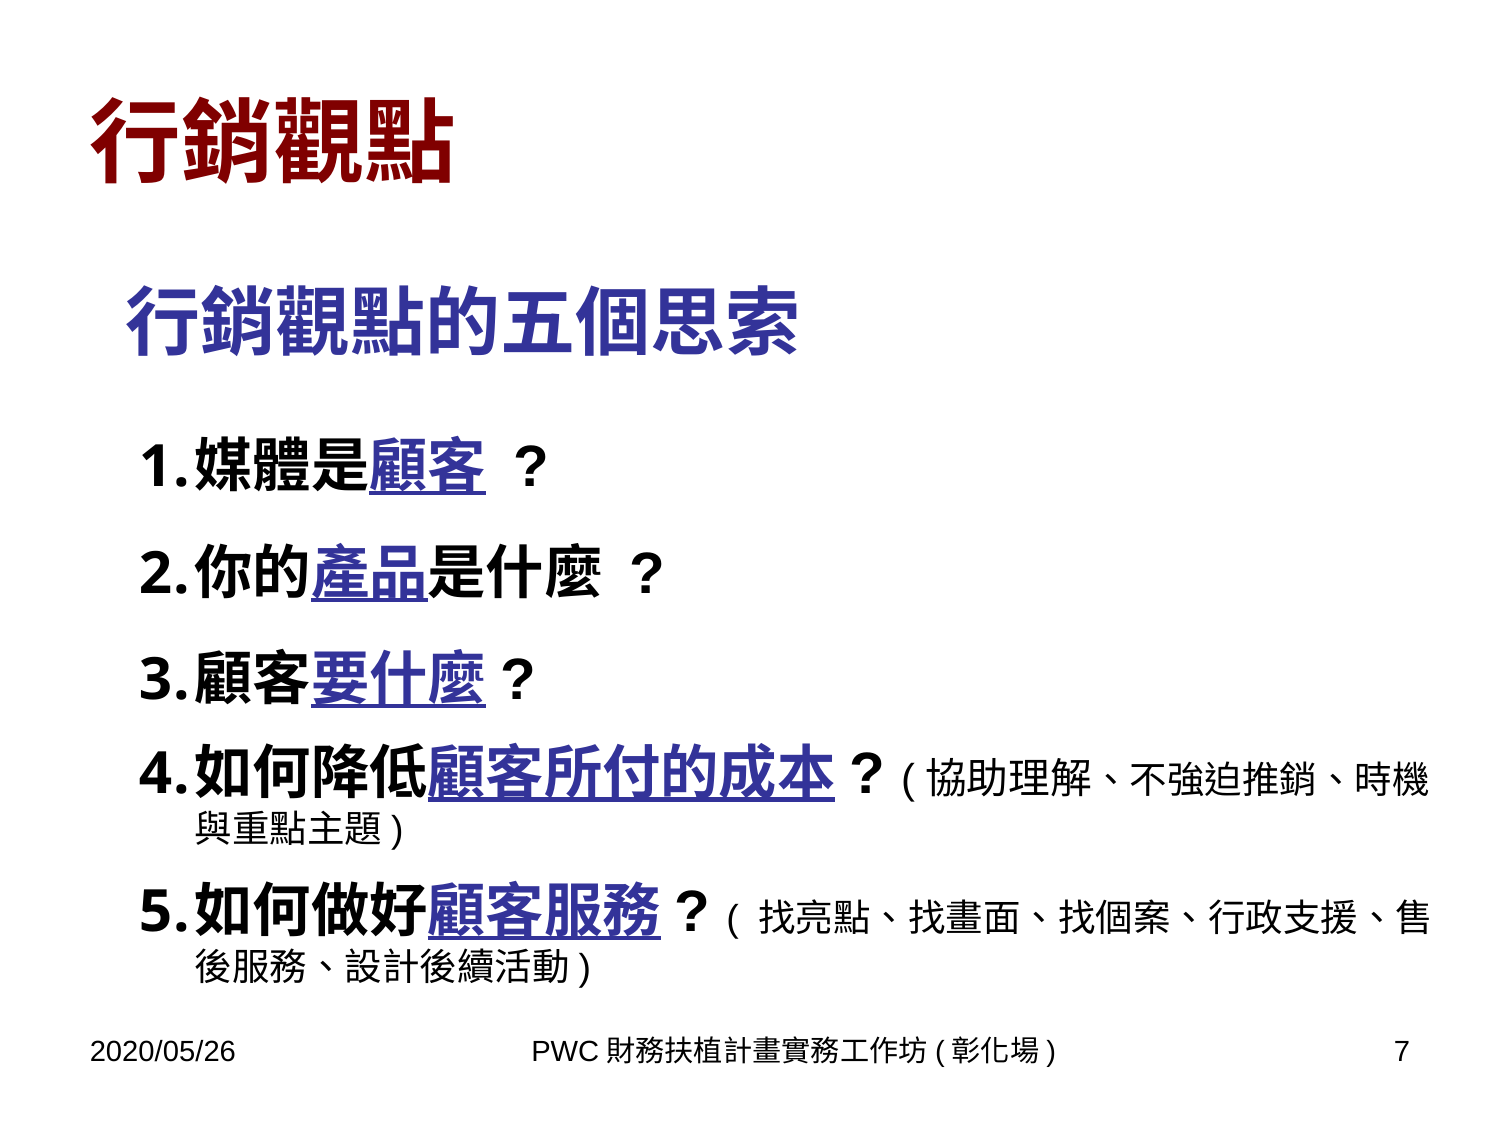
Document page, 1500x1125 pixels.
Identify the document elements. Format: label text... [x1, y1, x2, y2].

text_box 行銷觀點的五個思索 [76, 267, 1427, 421]
text_box <編號> [1075, 1024, 1426, 1103]
text_box 媒體是顧客 ? 你的產品是什麼 ? 顧客要什麼? 如何降低顧客所付的成本? (協助理解、不強迫推銷、時機與重點主題) 如何做好顧客服務? ( 找亮點、找畫面、找個案、行政支援、售後服務、設計後續活動) [123, 420, 1459, 996]
text_box 行銷觀點 [75, 45, 1426, 233]
text_box PWC財務扶植計畫實務工作坊(彰化場) [512, 1024, 1075, 1103]
text_box 2020/05/26 [74, 1024, 426, 1103]
